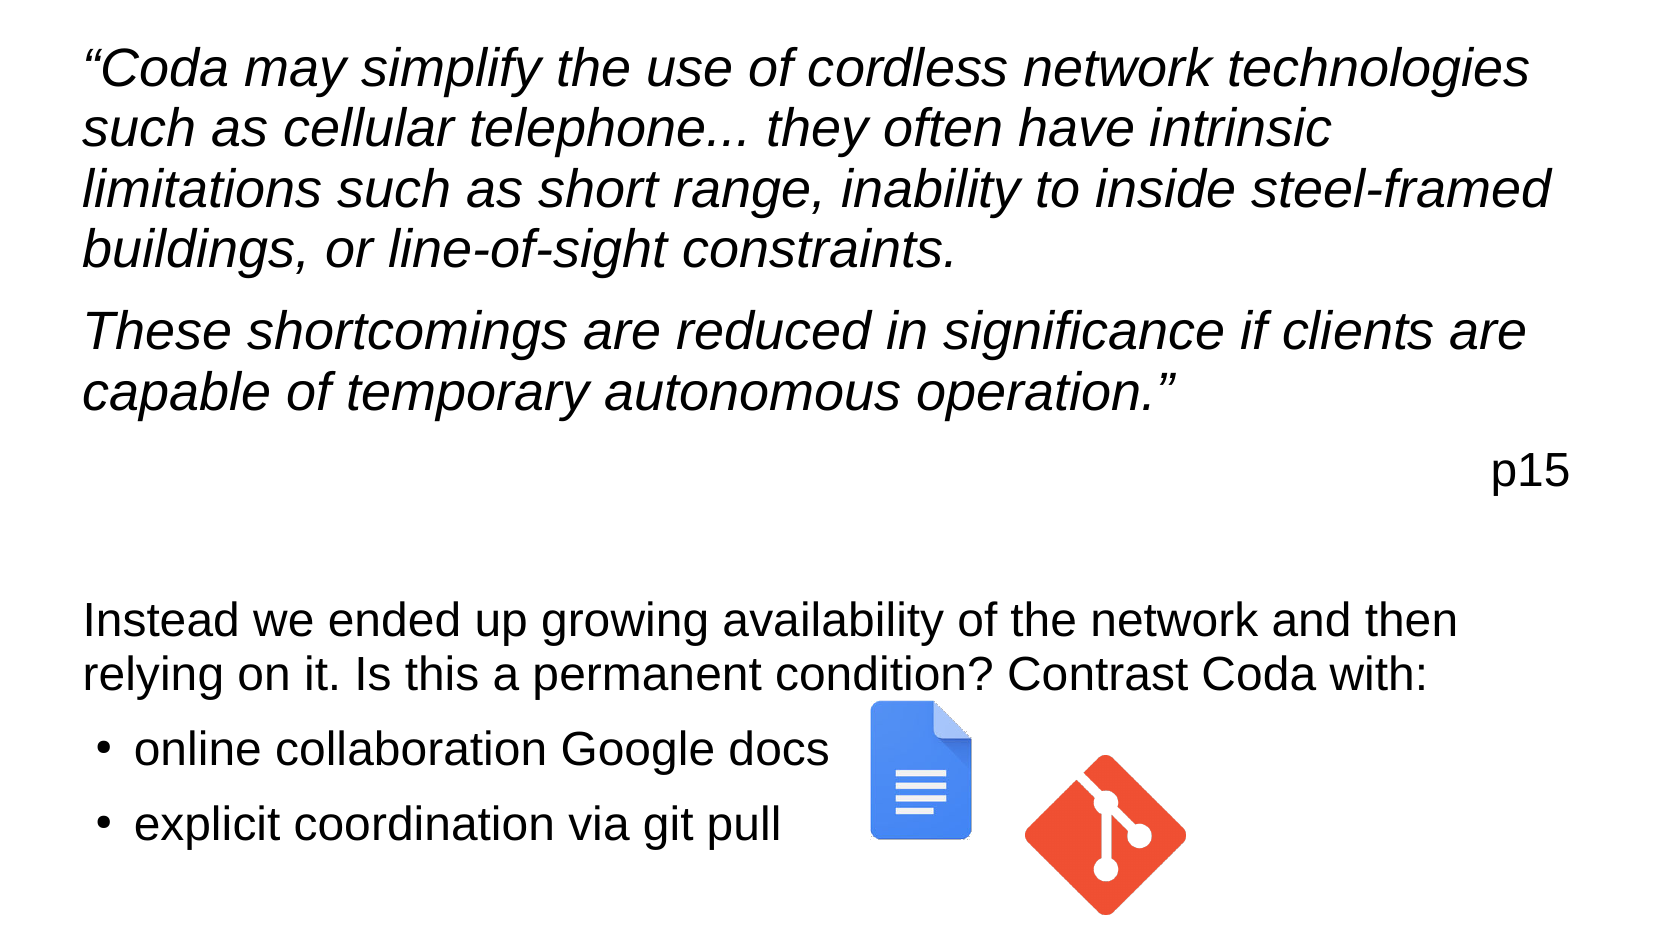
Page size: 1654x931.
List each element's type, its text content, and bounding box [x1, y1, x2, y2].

picture [870, 700, 972, 841]
list “Coda may simplify the use of cordless network technologies such as cellular telephone... they often have intrinsic limitations such as short range, inability to inside steel-framed buildings, or line-of-sight constraints. These shortcomings are reduced in significance if clients are capable of temporary autonomous operation.” p15 Instead we ended up growing availability of the network and then relying on it. Is this a permanent condition? Contrast Coda with: online collaboration Google docs explicit coordination via git pull [82, 37, 1571, 856]
picture [1025, 755, 1186, 916]
